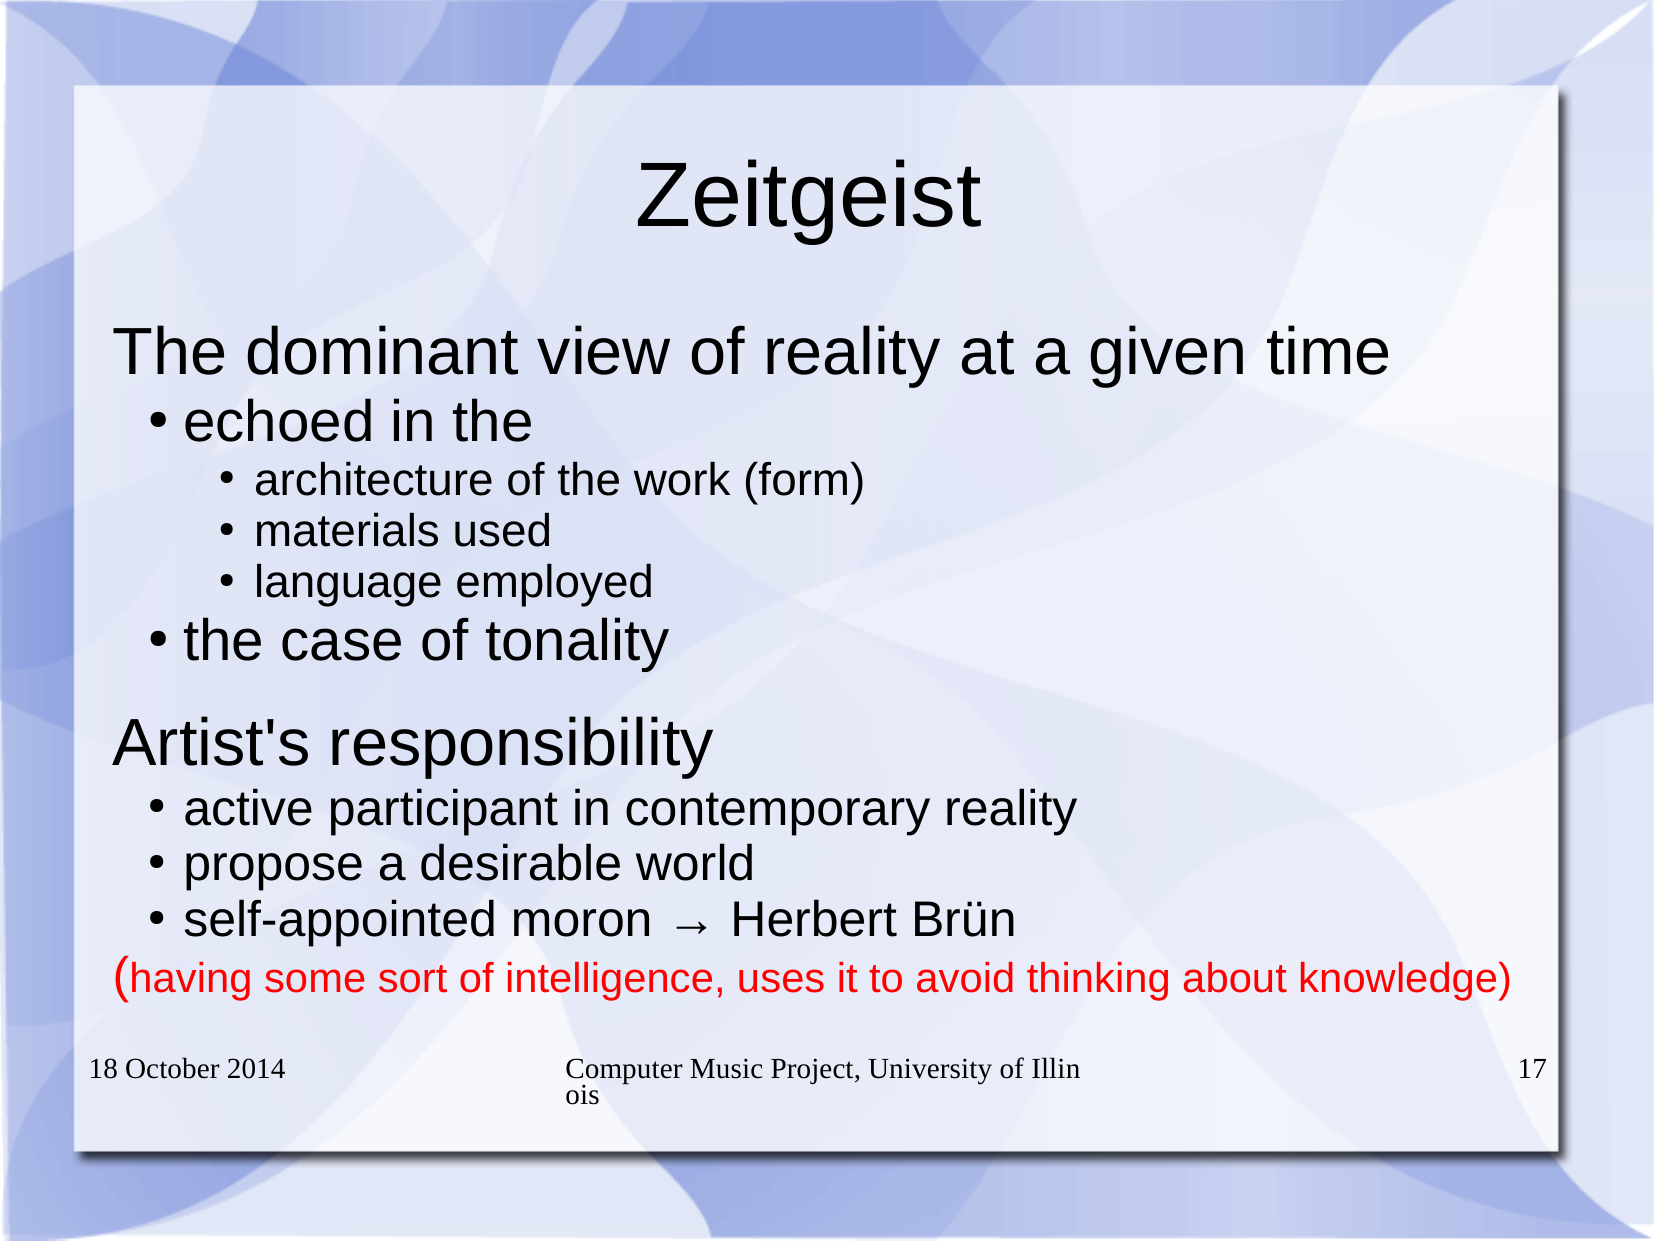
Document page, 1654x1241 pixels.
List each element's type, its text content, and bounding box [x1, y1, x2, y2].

title Zeitgeist [82, 98, 1536, 291]
subtitle The dominant view of reality at a given time echoed in the architecture of the work (form) materials used language employed the case of tonality Artist's responsibility active participant in contemporary reality propose a desirable world self-appointed moron → Herbert Brün (having some sort of intelligence, uses it to avoid thinking about knowledge) [112, 313, 1538, 1003]
picture [0, 0, 1654, 1241]
